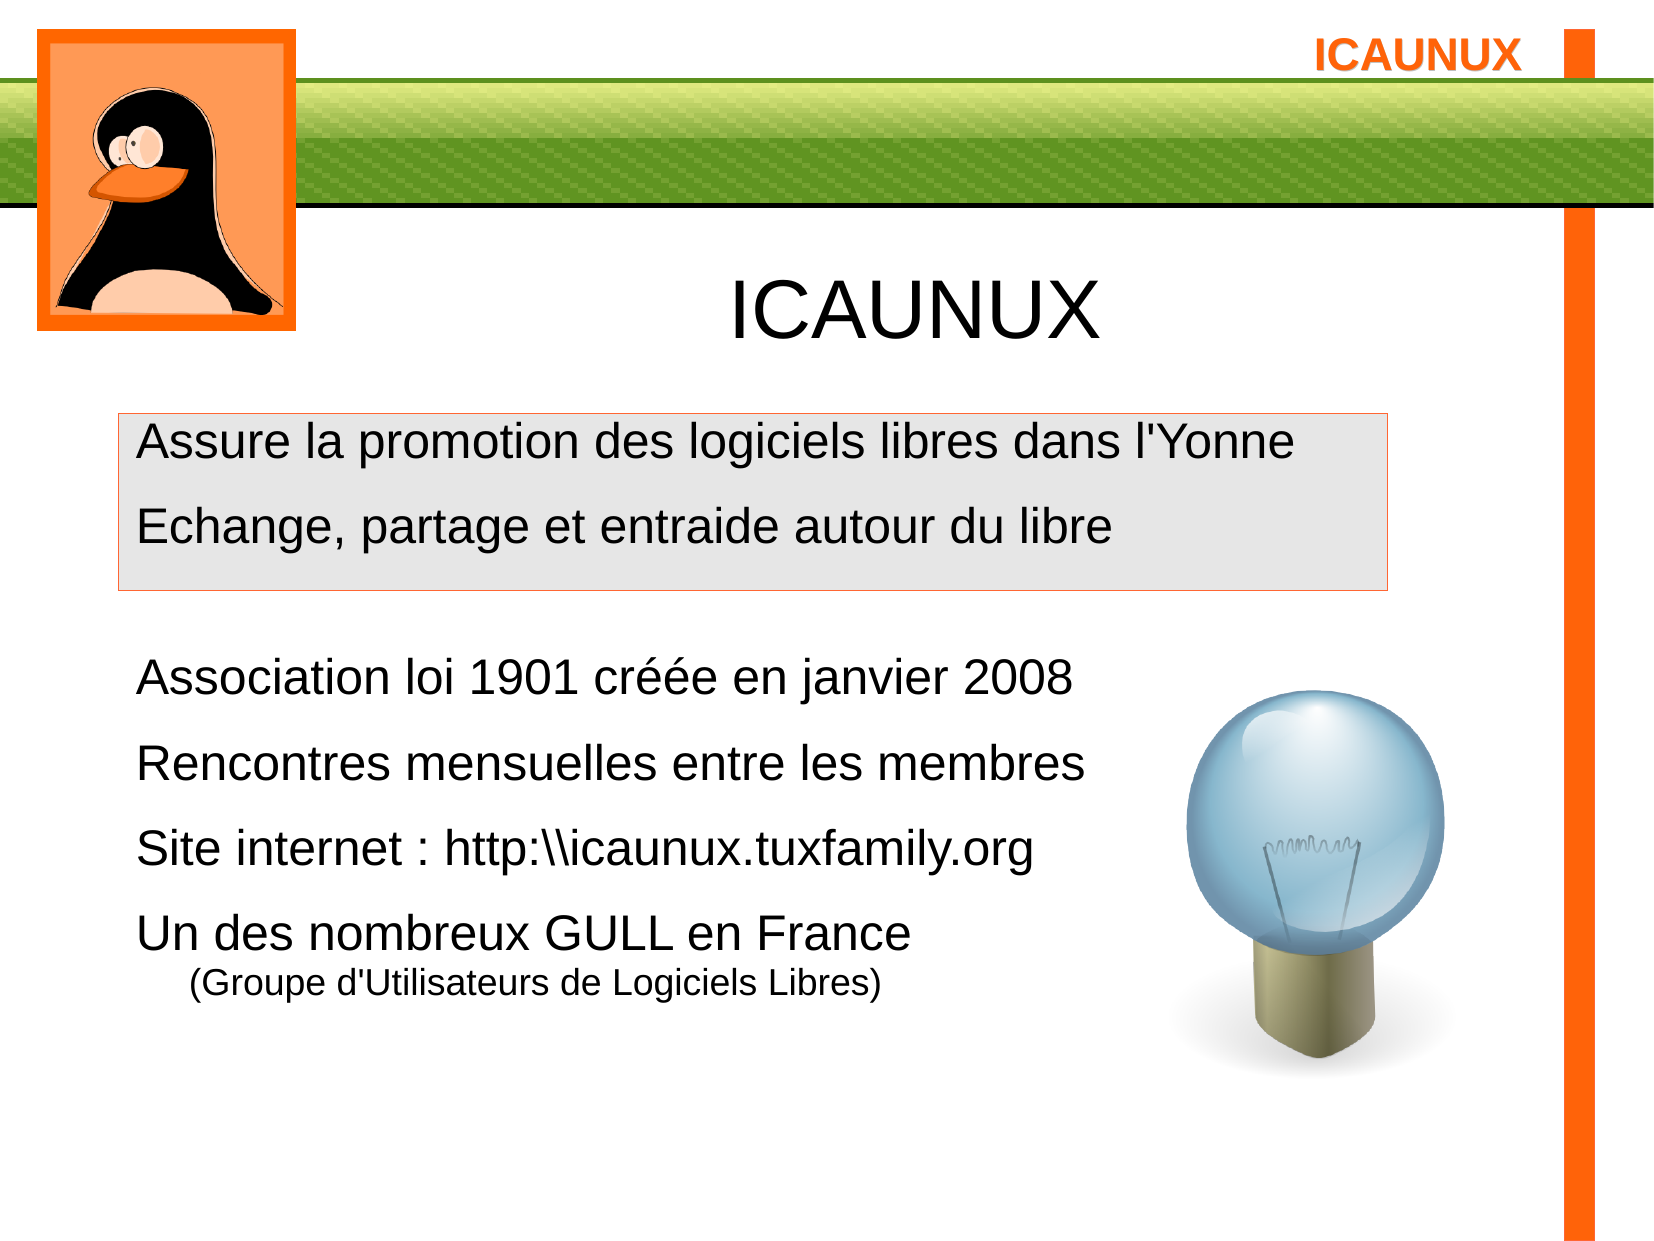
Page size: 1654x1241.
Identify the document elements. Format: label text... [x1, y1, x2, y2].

list Assure la promotion des logiciels libres dans l'Yonne Echange, partage et entraide autour du libre [118, 413, 1388, 591]
picture [1122, 656, 1536, 1093]
picture [0, 29, 1654, 331]
list Association loi 1901 créée en janvier 2008 Rencontres mensuelles entre les membres Site internet : http:\\icaunux.tuxfamily.org Un des nombreux GULL en France (Groupe d'Utilisateurs de Logiciels Libres) [118, 649, 1542, 1065]
title ICAUNUX [324, 235, 1506, 384]
